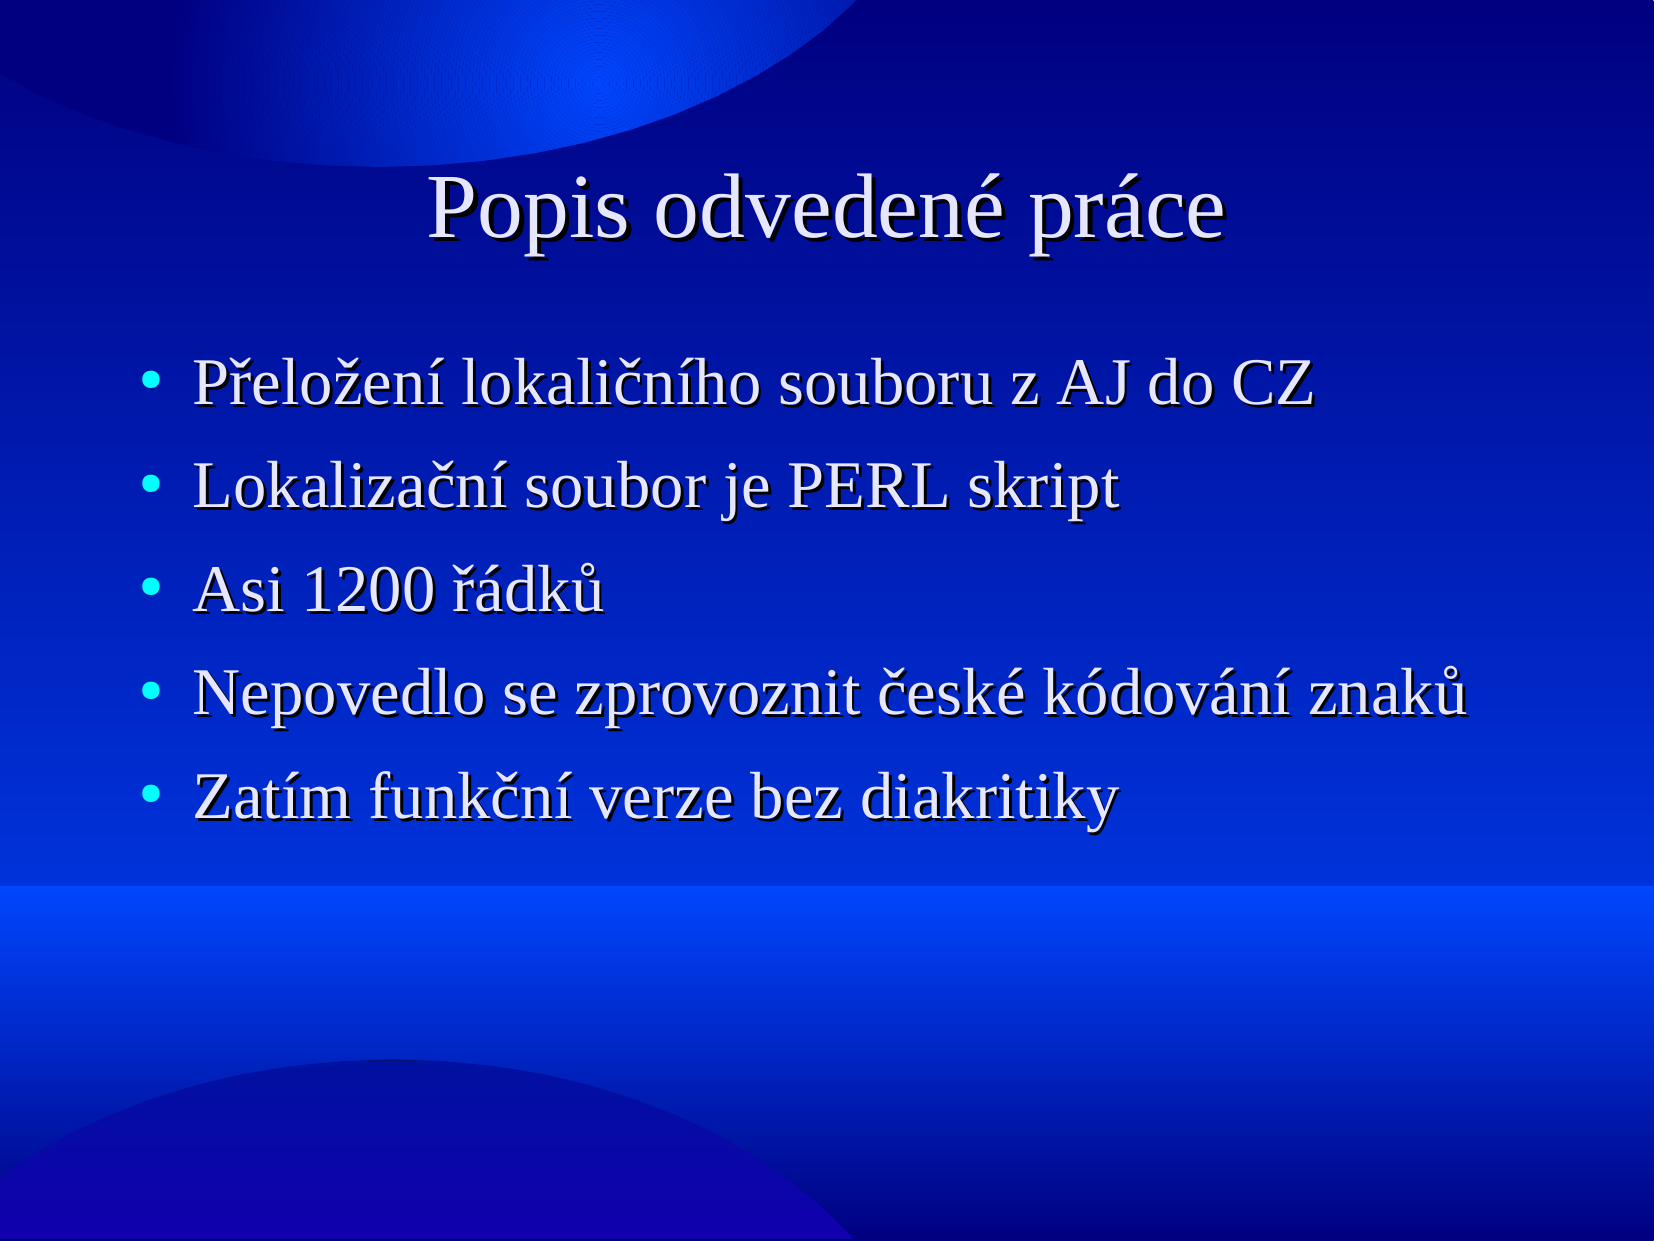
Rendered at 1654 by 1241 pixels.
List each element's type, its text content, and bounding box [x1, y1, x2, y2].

title Popis odvedené práce [121, 102, 1534, 311]
list Přeložení lokaličního souboru z AJ do CZ Lokalizační soubor je PERL skript Asi 1200 řádků Nepovedlo se zprovoznit české kódování znaků Zatím funkční verze bez diakritiky [121, 344, 1534, 1127]
